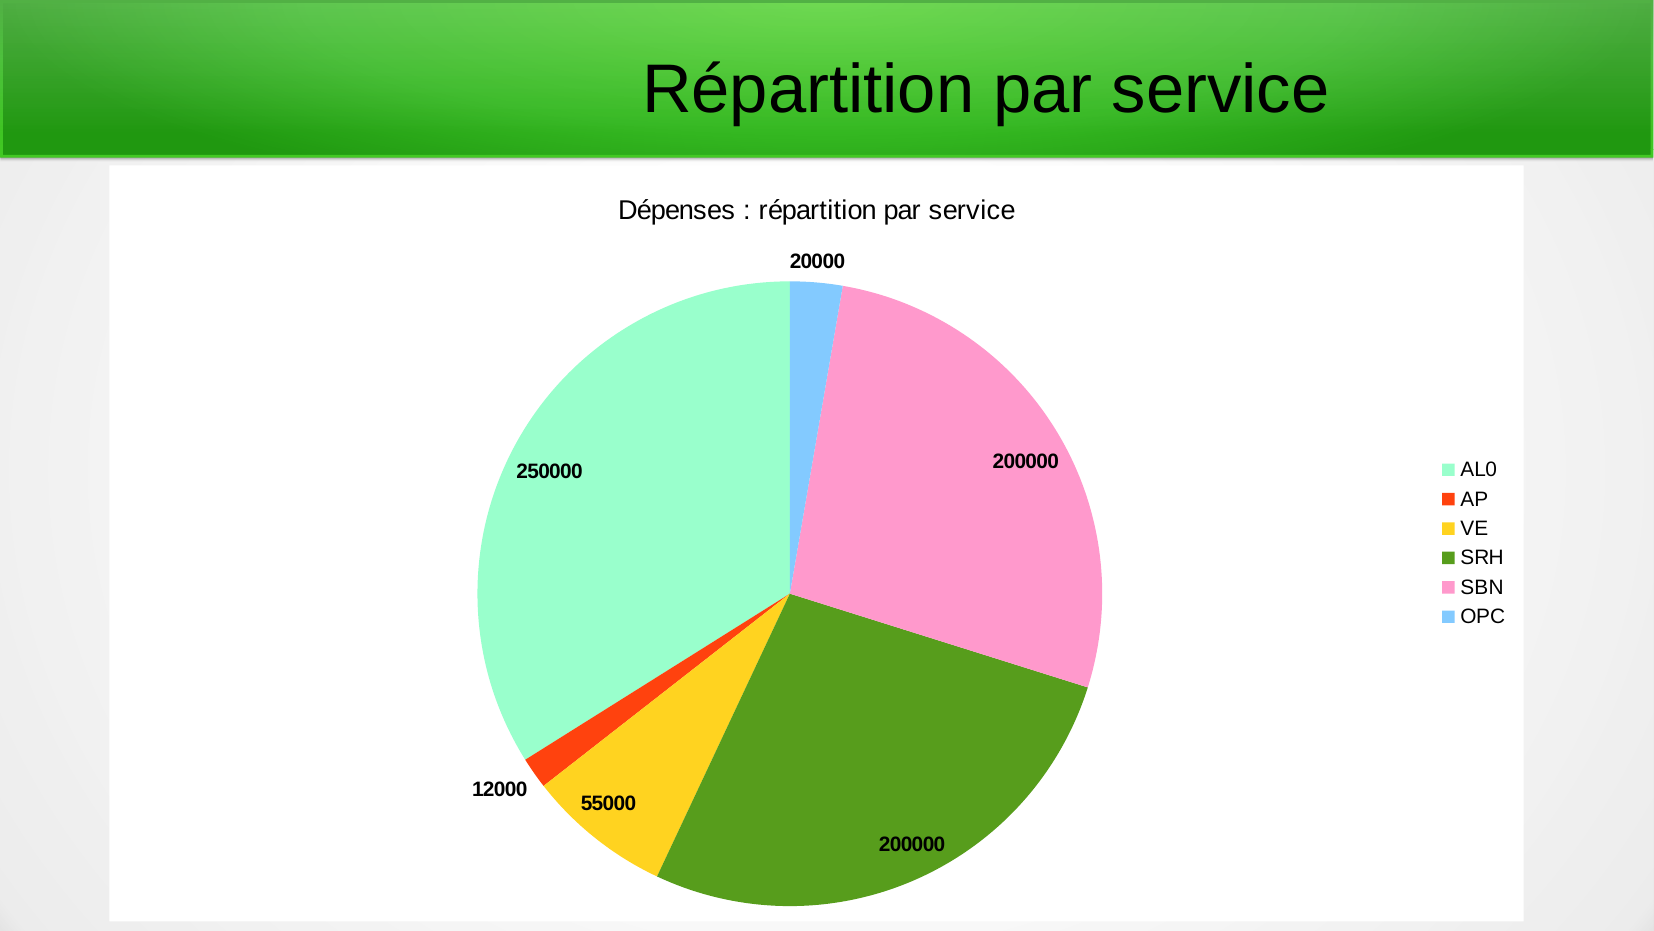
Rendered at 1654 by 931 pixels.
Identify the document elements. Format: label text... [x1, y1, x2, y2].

title Répartition par service [401, 35, 1571, 142]
chart [109, 165, 1524, 922]
